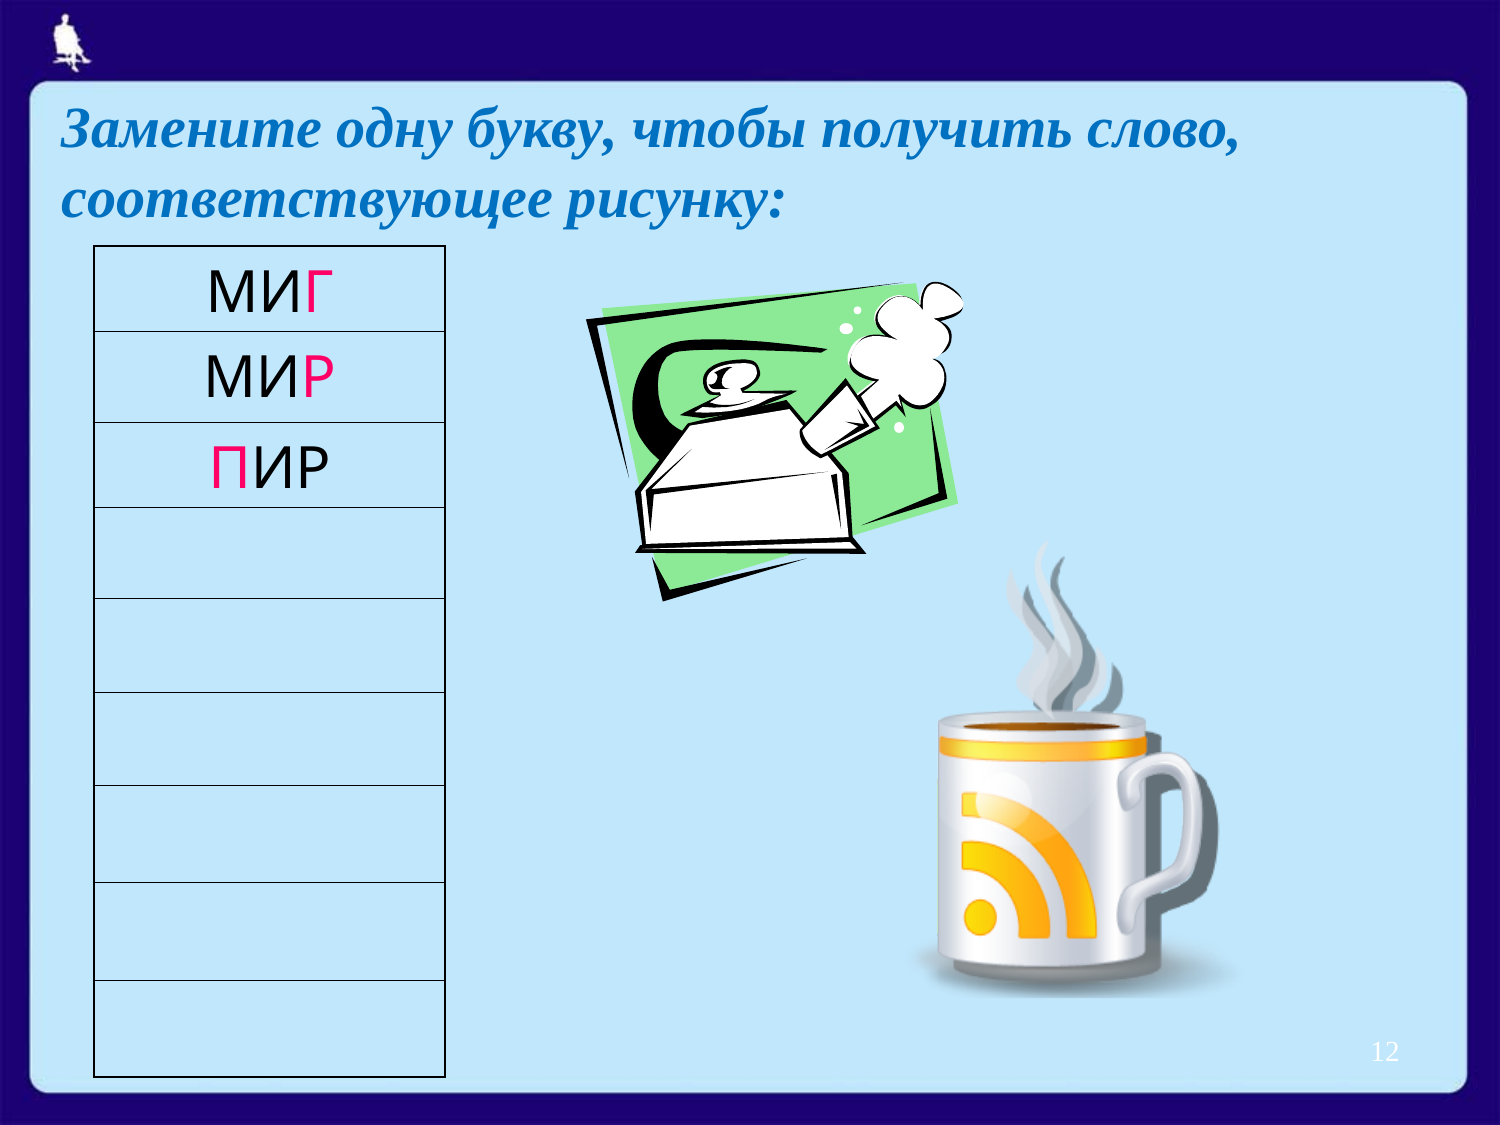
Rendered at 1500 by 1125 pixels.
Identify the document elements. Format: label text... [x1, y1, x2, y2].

table_cell [95, 786, 444, 882]
table_cell ПИР [95, 423, 444, 507]
table_cell МИР [95, 332, 444, 422]
table_cell [95, 981, 444, 1076]
text_box Замените одну букву, чтобы получить слово, соответствующее рисунку: [46, 81, 1477, 238]
table_header МИГ [95, 247, 444, 331]
table_cell [95, 599, 444, 692]
table_cell [95, 508, 444, 598]
table_cell [95, 883, 444, 980]
text_box <номер> [1102, 1025, 1415, 1101]
table_cell [95, 693, 444, 785]
picture [0, 0, 1500, 1125]
